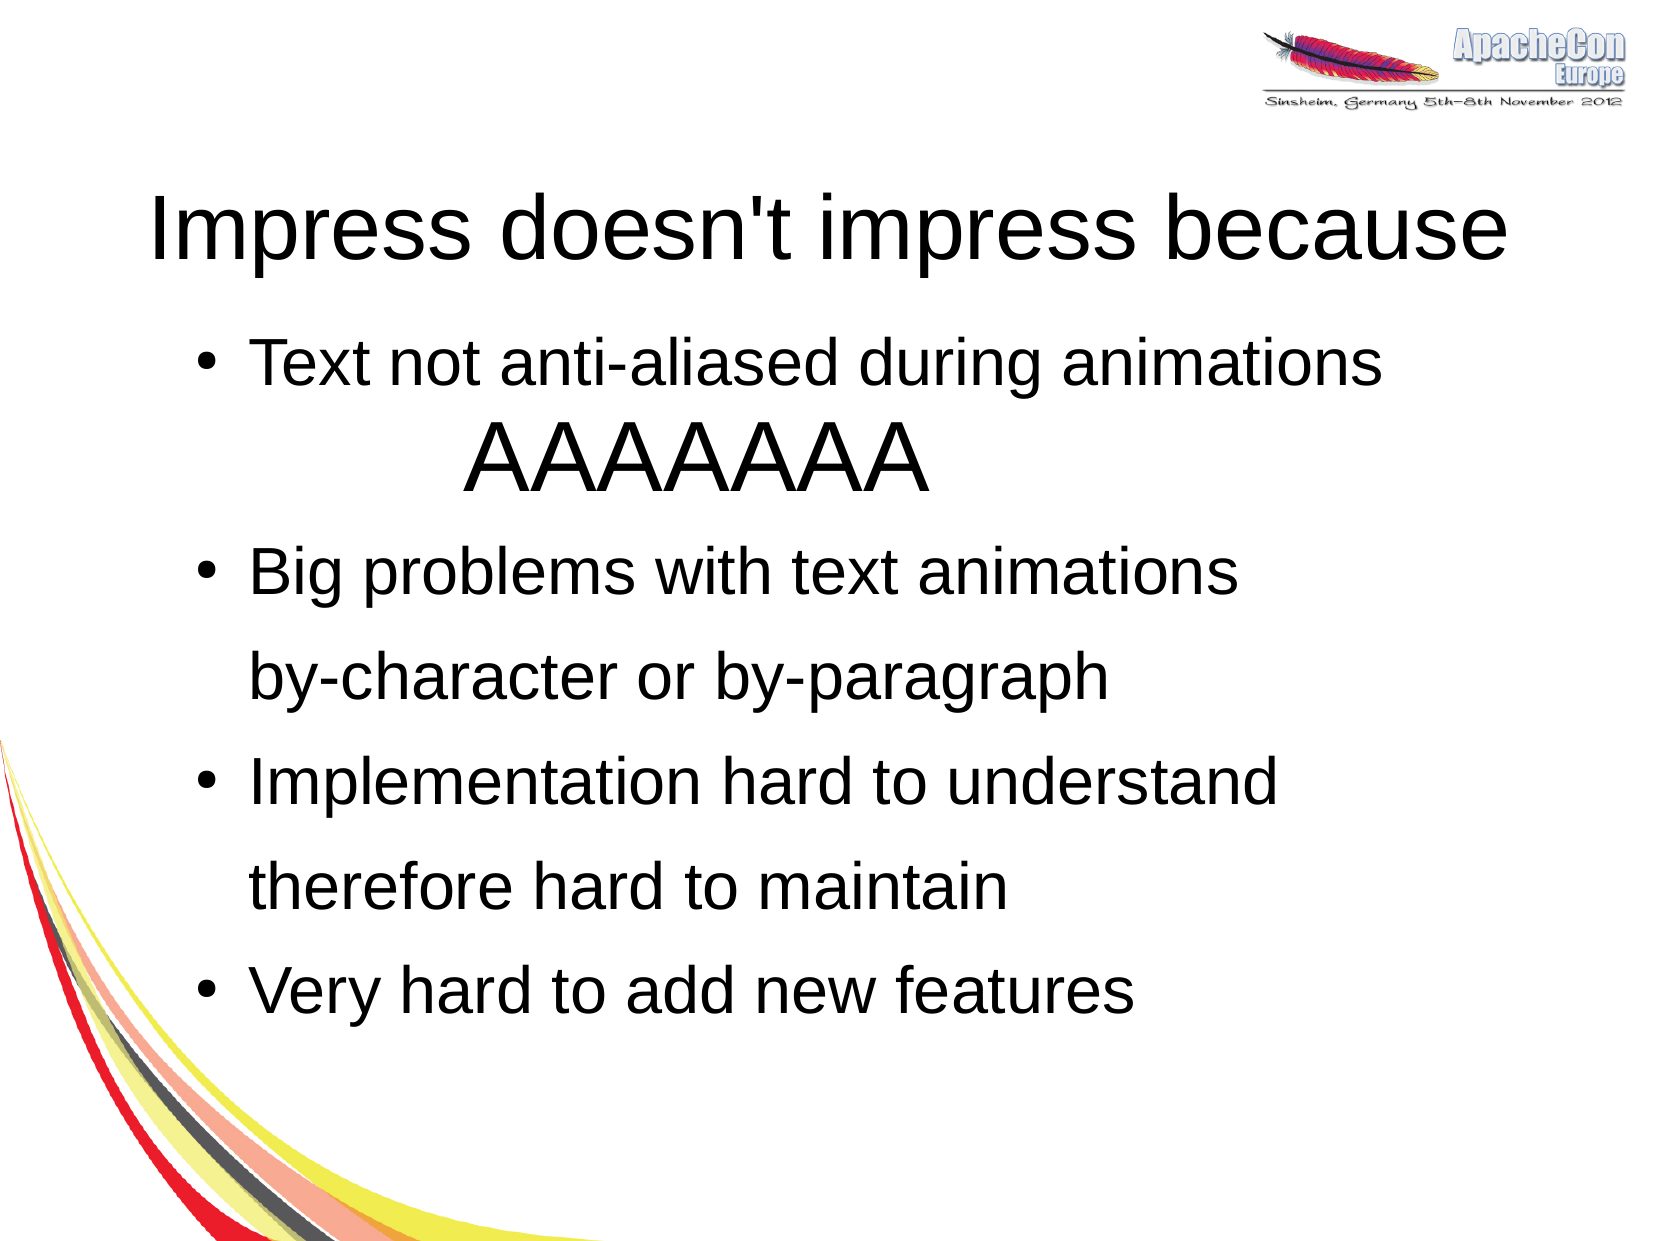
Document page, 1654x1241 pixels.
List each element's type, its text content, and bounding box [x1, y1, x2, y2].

list Text not anti-aliased during animations Big problems with text animations by-character or by-paragraph Implementation hard to understand therefore hard to maintain Very hard to add new features [177, 324, 1536, 1046]
picture [0, 0, 1654, 1241]
title Impress doesn't impress because [147, 171, 1536, 284]
text_box AAAAAAA [448, 393, 946, 520]
